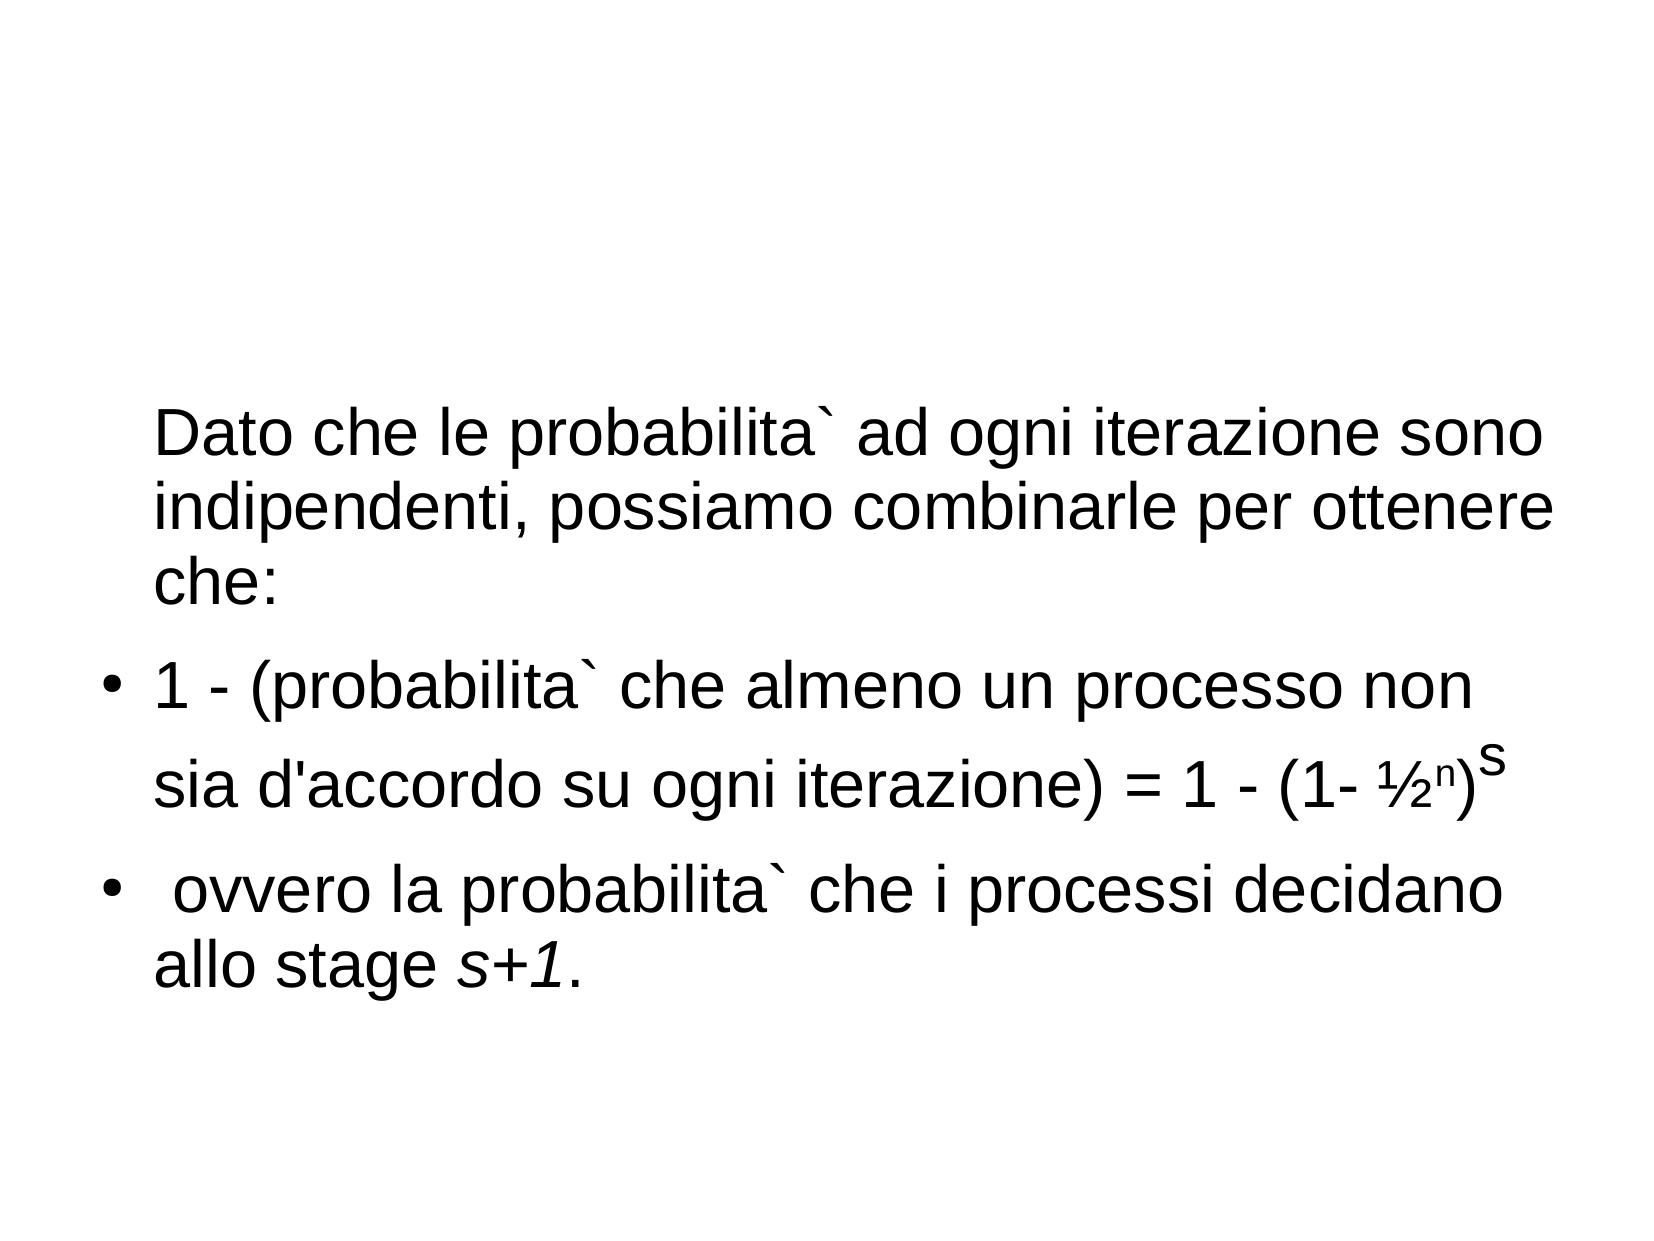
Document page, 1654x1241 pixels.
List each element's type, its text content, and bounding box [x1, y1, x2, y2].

list Dato che le probabilita` ad ogni iterazione sono indipendenti, possiamo combinarle per ottenere che: 1 - (probabilita` che almeno un processo non sia d'accordo su ogni iterazione) = 1 - (1- ½n)s ovvero la probabilita` che i processi decidano allo stage s+1. [82, 290, 1571, 1010]
